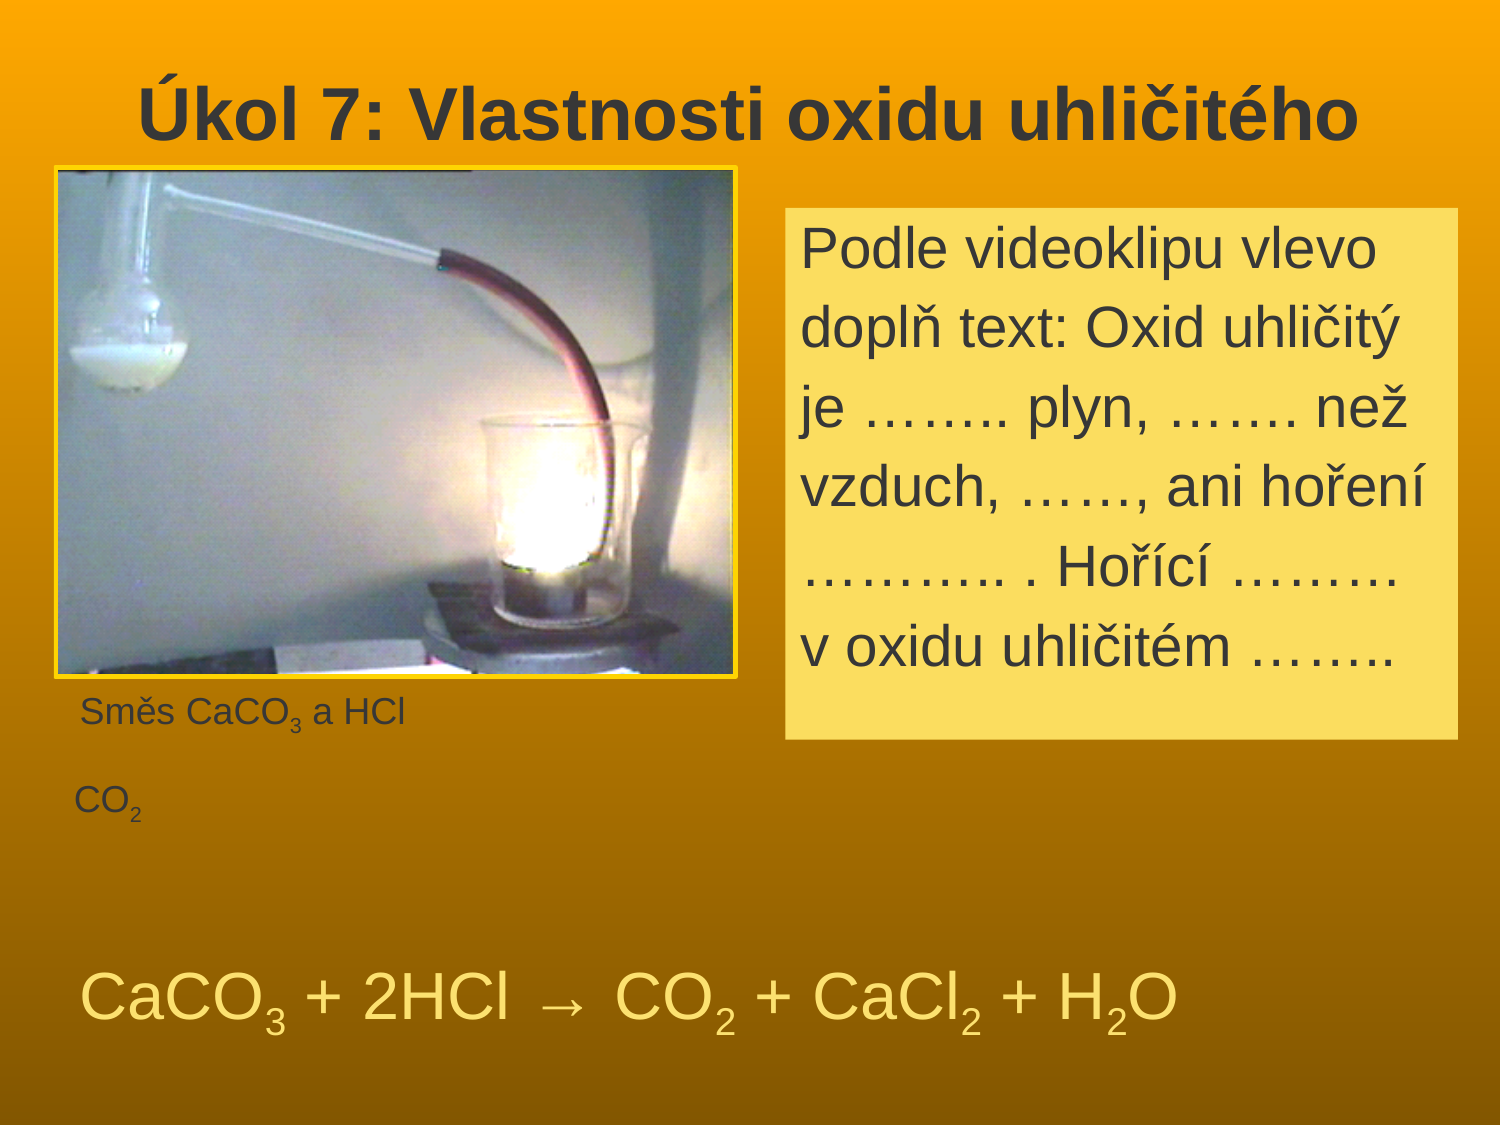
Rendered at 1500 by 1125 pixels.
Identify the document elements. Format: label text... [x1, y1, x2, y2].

text_box CO2 [59, 767, 562, 835]
title Úkol 7: Vlastnosti oxidu uhličitého [75, 45, 1426, 185]
list Podle videoklipu vlevo doplň text: Oxid uhličitý je …….. plyn, ……. než vzduch, ……, ani hoření ……….. . Hořící ……… v oxidu uhličitém …….. [785, 207, 1458, 740]
text_box Směs CaCO3 a HCl [64, 680, 650, 746]
text_box CaCO3 + 2HCl → CO2 + CaCl2 + H2O [64, 944, 1459, 1052]
picture [53, 165, 739, 680]
